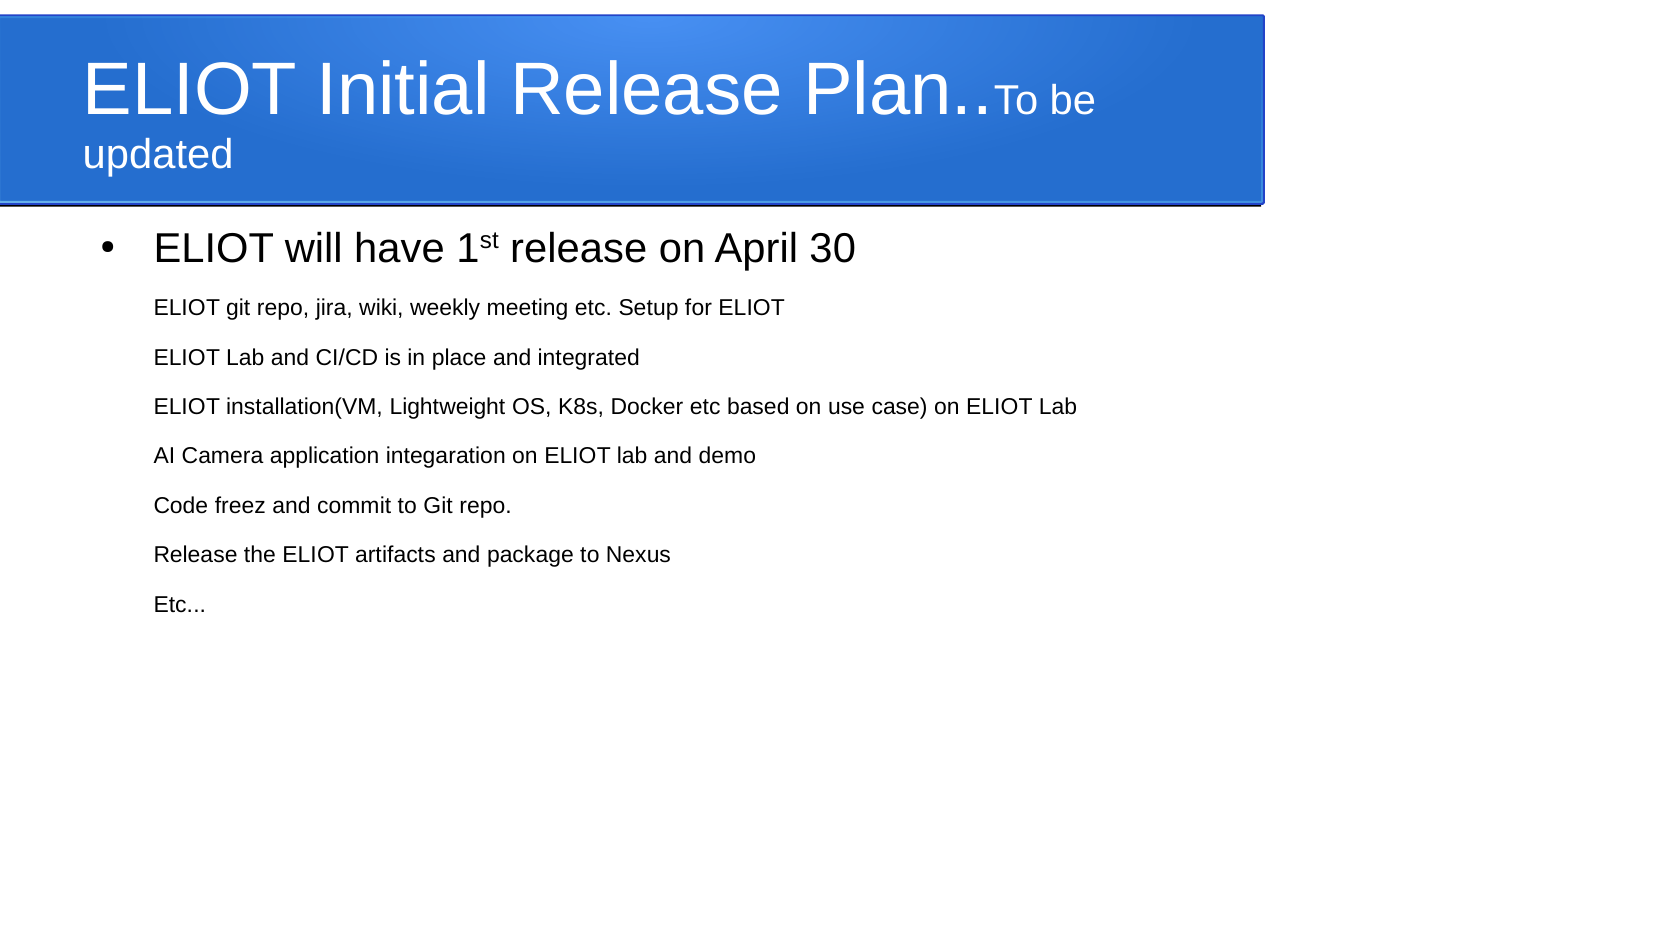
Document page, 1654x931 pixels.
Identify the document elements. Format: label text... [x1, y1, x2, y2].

title ELIOT Initial Release Plan..To be updated [82, 35, 1235, 189]
list ELIOT will have 1st release on April 30 ELIOT git repo, jira, wiki, weekly meeting etc. Setup for ELIOT ELIOT Lab and CI/CD is in place and integrated ELIOT installation(VM, Lightweight OS, K8s, Docker etc based on use case) on ELIOT Lab AI Camera application integaration on ELIOT lab and demo Code freez and commit to Git repo. Release the ELIOT artifacts and package to Nexus Etc... [82, 224, 1571, 764]
